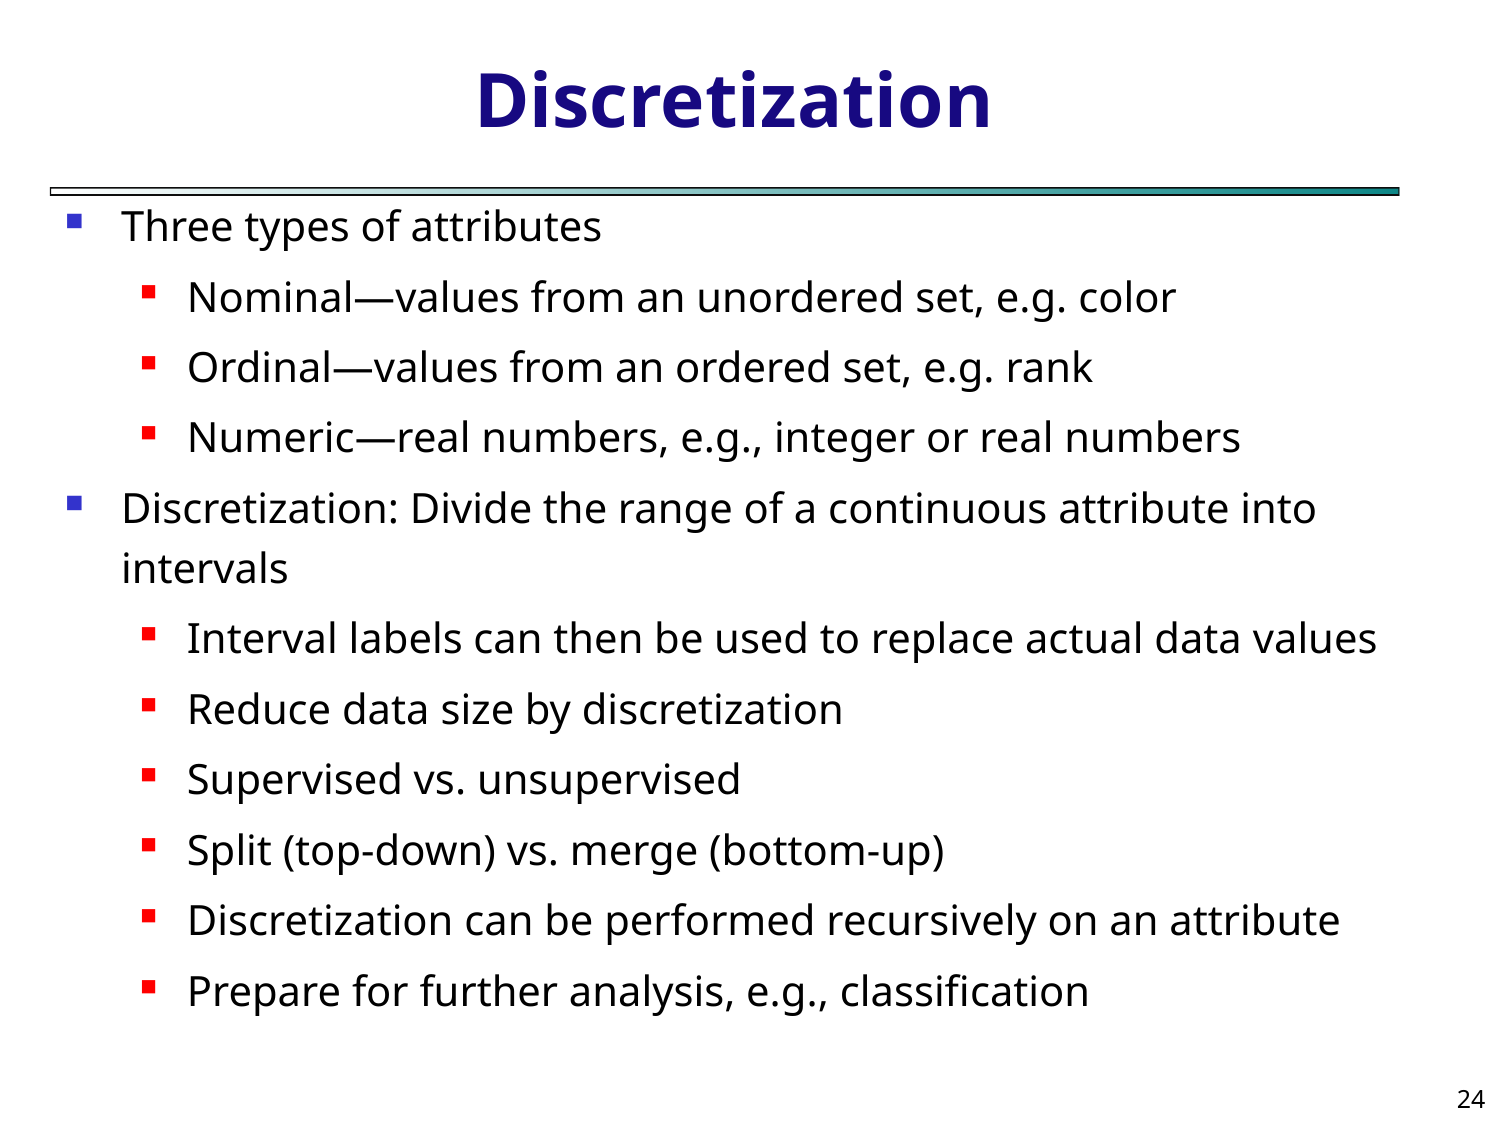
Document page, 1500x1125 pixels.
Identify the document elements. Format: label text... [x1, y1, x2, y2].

list Three types of attributes Nominal—values from an unordered set, e.g. color Ordinal—values from an ordered set, e.g. rank Numeric—real numbers, e.g., integer or real numbers Discretization: Divide the range of a continuous attribute into intervals Interval labels can then be used to replace actual data values Reduce data size by discretization Supervised vs. unsupervised Split (top-down) vs. merge (bottom-up) Discretization can be performed recursively on an attribute Prepare for further analysis, e.g., classification [50, 182, 1450, 1082]
text_box <number> [1187, 1062, 1500, 1125]
title Discretization [24, 44, 1463, 150]
